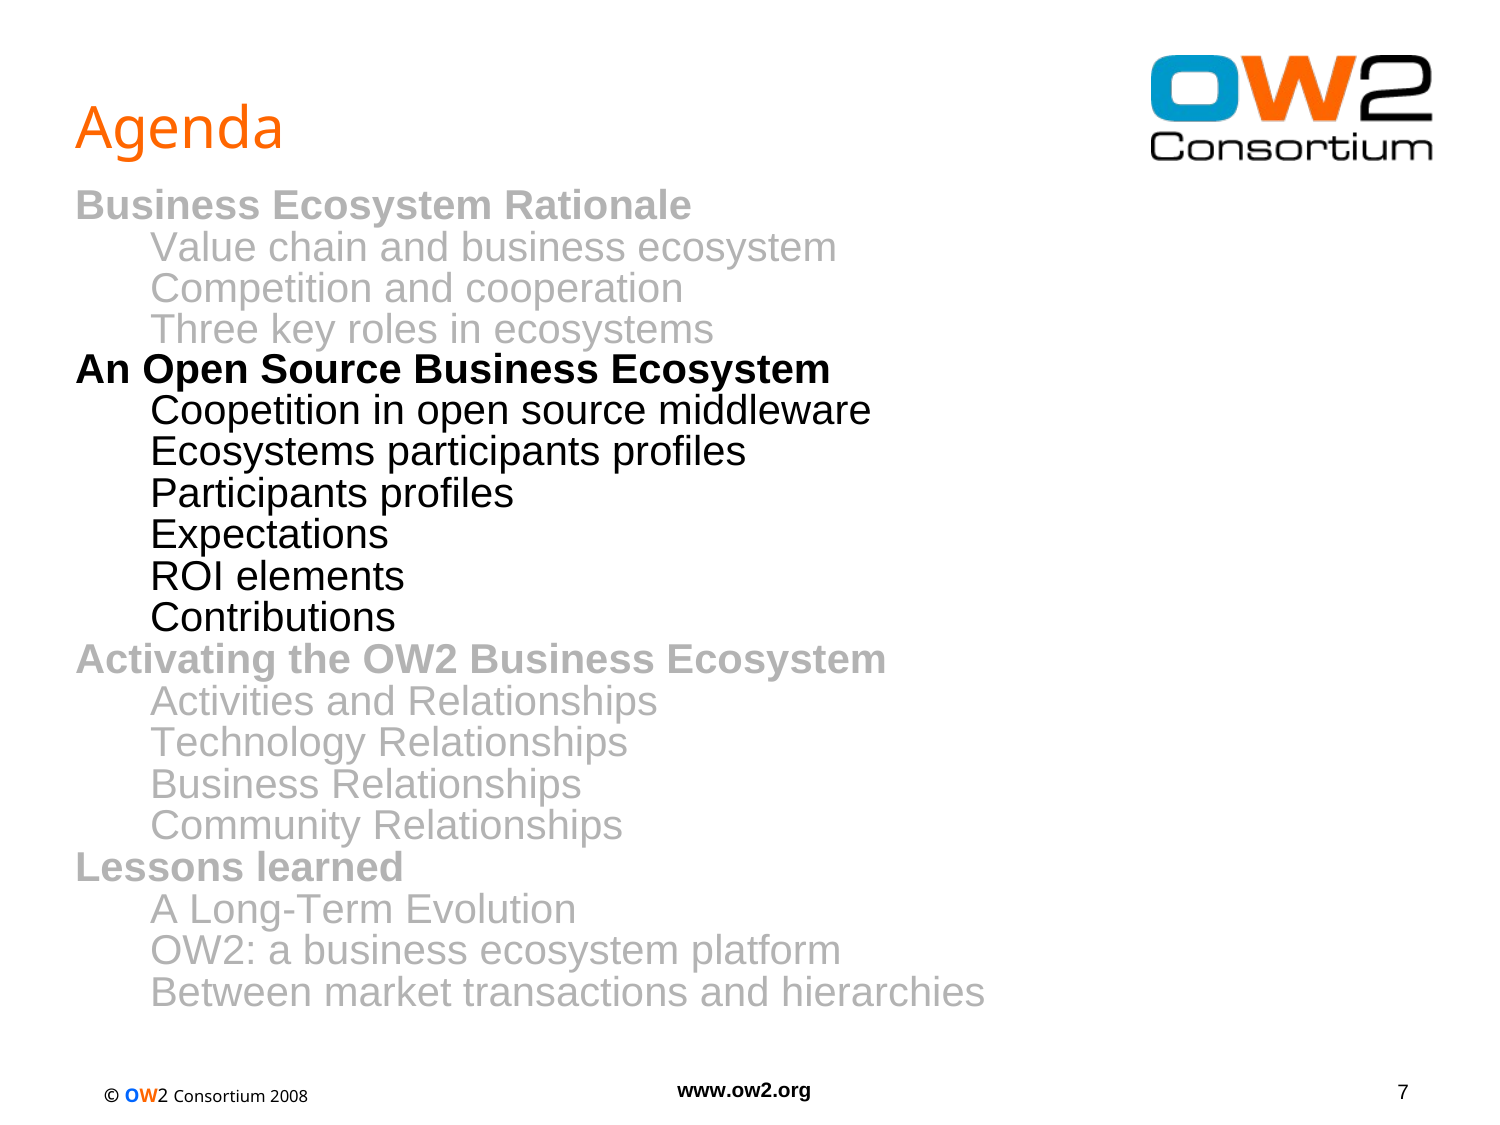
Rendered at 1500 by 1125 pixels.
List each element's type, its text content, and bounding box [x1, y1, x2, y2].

picture [1151, 55, 1171, 72]
picture [1151, 55, 1433, 161]
picture [1171, 72, 1218, 105]
title Agenda [74, 22, 1093, 197]
list Business Ecosystem Rationale Value chain and business ecosystem Competition and cooperation Three key roles in ecosystems An Open Source Business Ecosystem Coopetition in open source middleware Ecosystems participants profiles Participants profiles Expectations ROI elements Contributions Activating the OW2 Business Ecosystem Activities and Relationships Technology Relationships Business Relationships Community Relationships Lessons learned A Long-Term Evolution OW2: a business ecosystem platform Between market transactions and hierarchies [74, 197, 1425, 1036]
